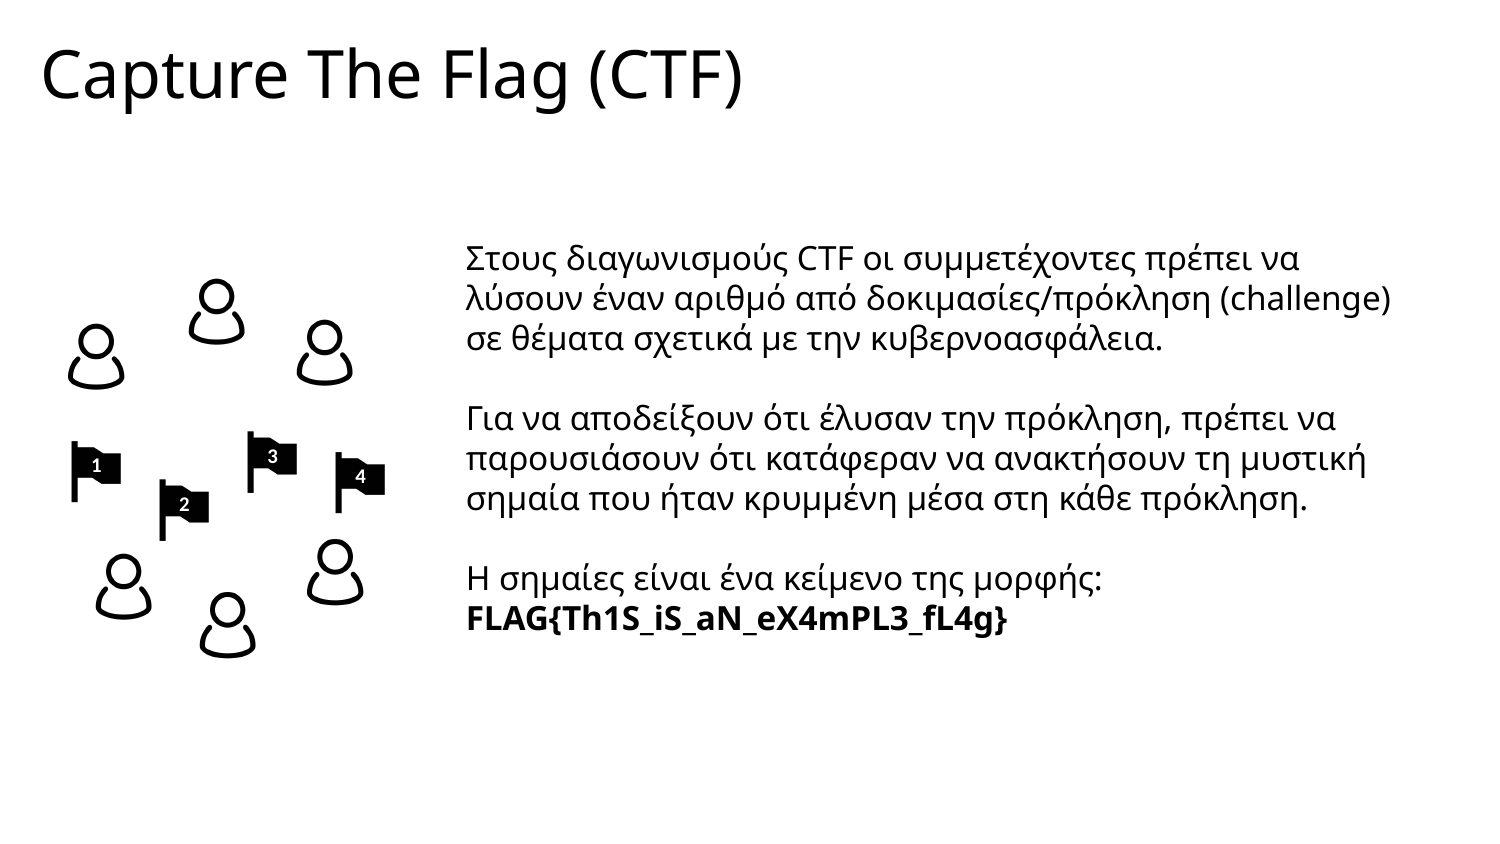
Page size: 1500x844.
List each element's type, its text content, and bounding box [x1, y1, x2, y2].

picture [59, 435, 133, 508]
text_box 2 [152, 475, 217, 531]
text_box Στους διαγωνισμούς CTF οι συμμετέχοντες πρέπει να λύσουν έναν αριθμό από δοκιμασίες/πρόκληση (challenge) σε θέματα σχετικά με την κυβερνοασφάλεια. Για να αποδείξουν ότι έλυσαν την πρόκληση, πρέπει να παρουσιάσουν ότι κατάφεραν να ανακτήσουν τη μυστική σημαία που ήταν κρυμμένη μέσα στη κάθε πρόκληση. Η σημαίες είναι ένα κείμενο της μορφής: FLAG{Th1S_iS_aN_eX4mPL3_fL4g} [450, 229, 1435, 766]
text_box 1 [64, 437, 129, 493]
text_box 4 [328, 447, 393, 503]
picture [55, 316, 137, 397]
text_box 3 [240, 427, 305, 483]
picture [323, 446, 397, 519]
picture [83, 473, 221, 627]
picture [176, 271, 257, 352]
picture [187, 584, 268, 666]
picture [294, 531, 376, 613]
text_box Capture The Flag (CTF) >_Διαγωνισμοί Κυβερνοασφάλειας [25, 23, 1213, 196]
picture [235, 425, 309, 499]
picture [284, 312, 365, 393]
